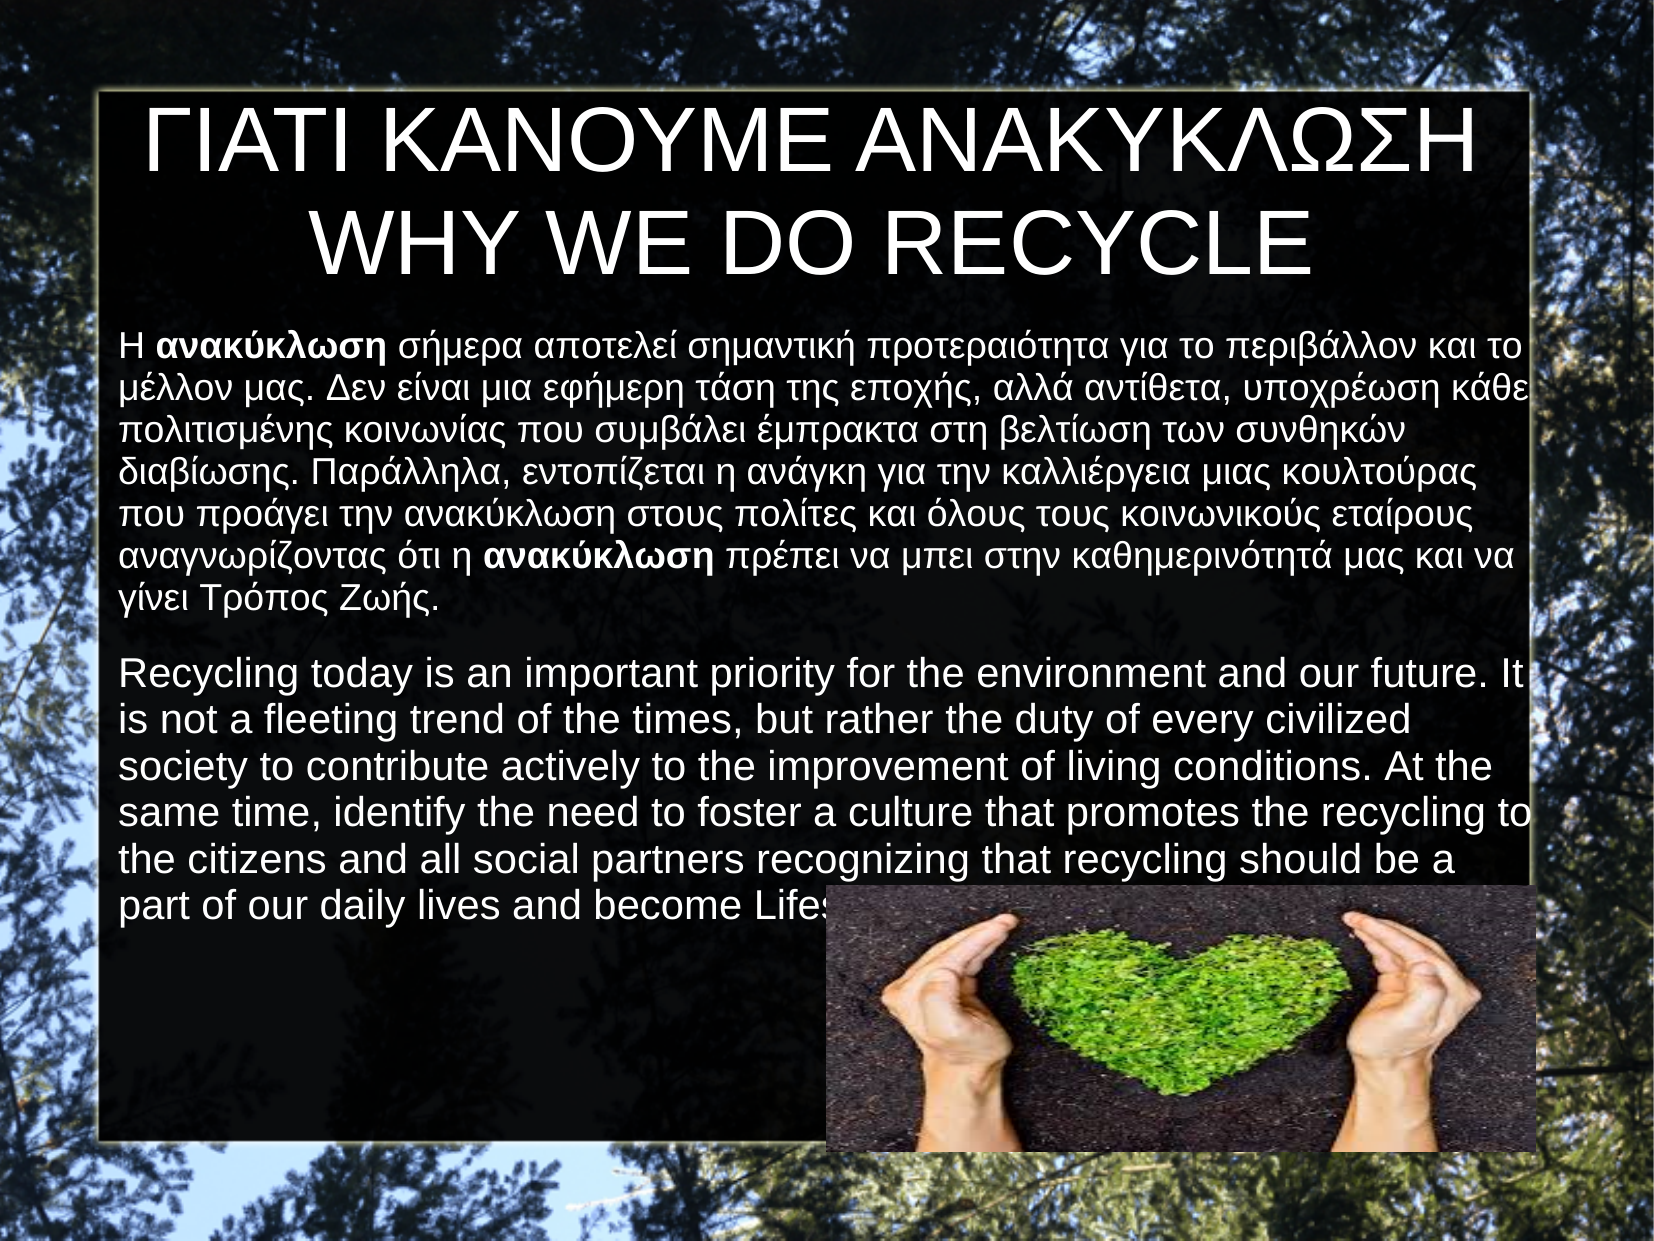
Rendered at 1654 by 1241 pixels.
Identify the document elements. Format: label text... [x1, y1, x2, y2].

title ΓΙΑΤΙ ΚΑΝΟΥΜΕ ΑΝΑΚΥΚΛΩΣΗ WHY WE DO RECYCLE [88, 88, 1536, 294]
picture [0, 0, 1654, 1241]
text_box Η ανακύκλωση σήμερα αποτελεί σημαντική προτεραιότητα για το περιβάλλον και το μέλλον μας. Δεν είναι μια εφήμερη τάση της εποχής, αλλά αντίθετα, υποχρέωση κάθε πολιτισμένης κοινωνίας που συμβάλει έμπρακτα στη βελτίωση των συνθηκών διαβίωσης. Παράλληλα, εντοπίζεται η ανάγκη για την καλλιέργεια μιας κουλτούρας που προάγει την ανακύκλωση στους πολίτες και όλους τους κοινωνικούς εταίρους αναγνωρίζοντας ότι η ανακύκλωση πρέπει να μπει στην καθημερινότητά μας και να γίνει Τρόπος Ζωής. [118, 324, 1536, 649]
list [59, 311, 1506, 1093]
text_box Recycling today is an important priority for the environment and our future. It is not a fleeting trend of the times, but rather the duty of every civilized society to contribute actively to the improvement of living conditions. At the same time, identify the need to foster a culture that promotes the recycling to the citizens and all social partners recognizing that recycling should be a part of our daily lives and become Lifestyle [118, 649, 1536, 1019]
